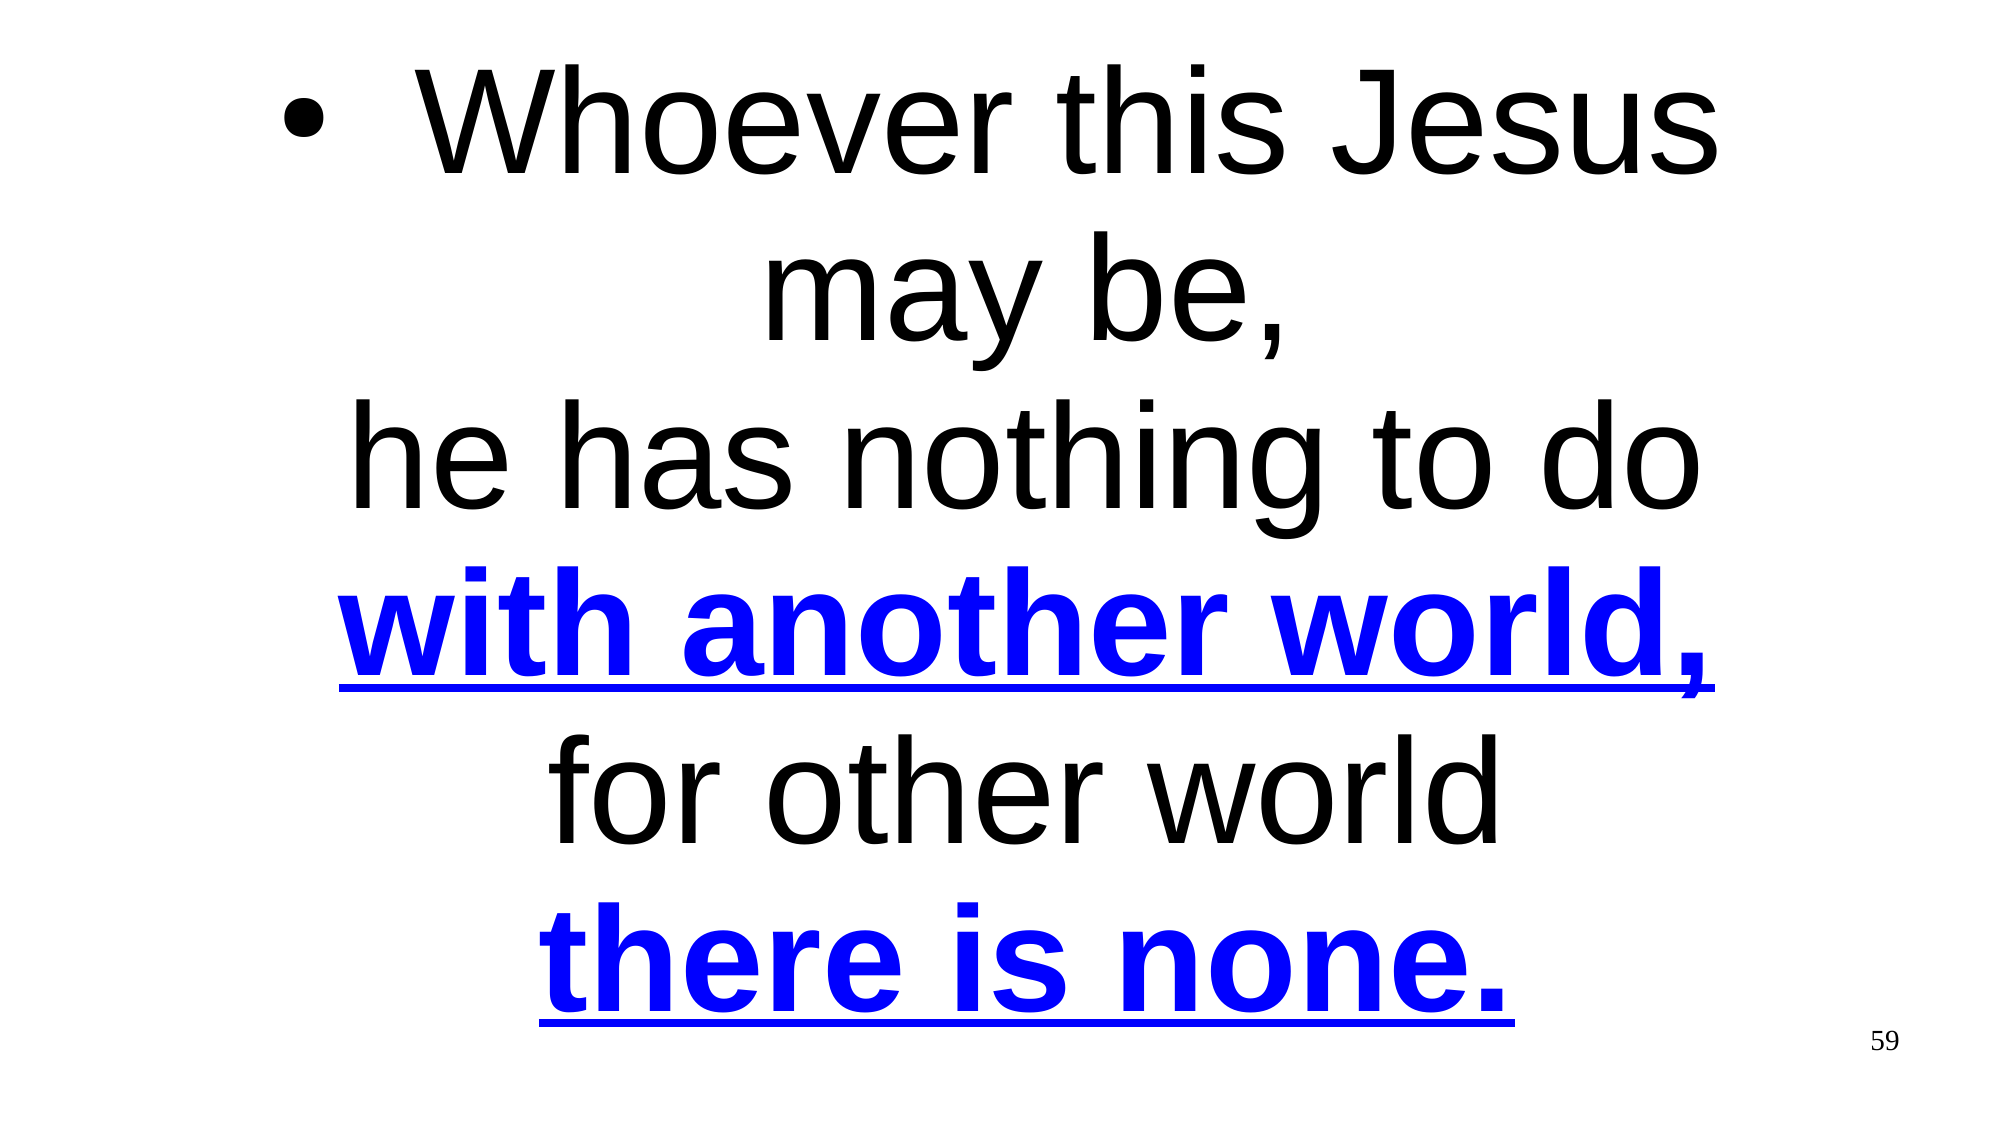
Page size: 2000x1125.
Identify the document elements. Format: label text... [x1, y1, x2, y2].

list Whoever this Jesus may be, he has nothing to do with another world, for other world there is none. [37, 37, 1988, 1088]
